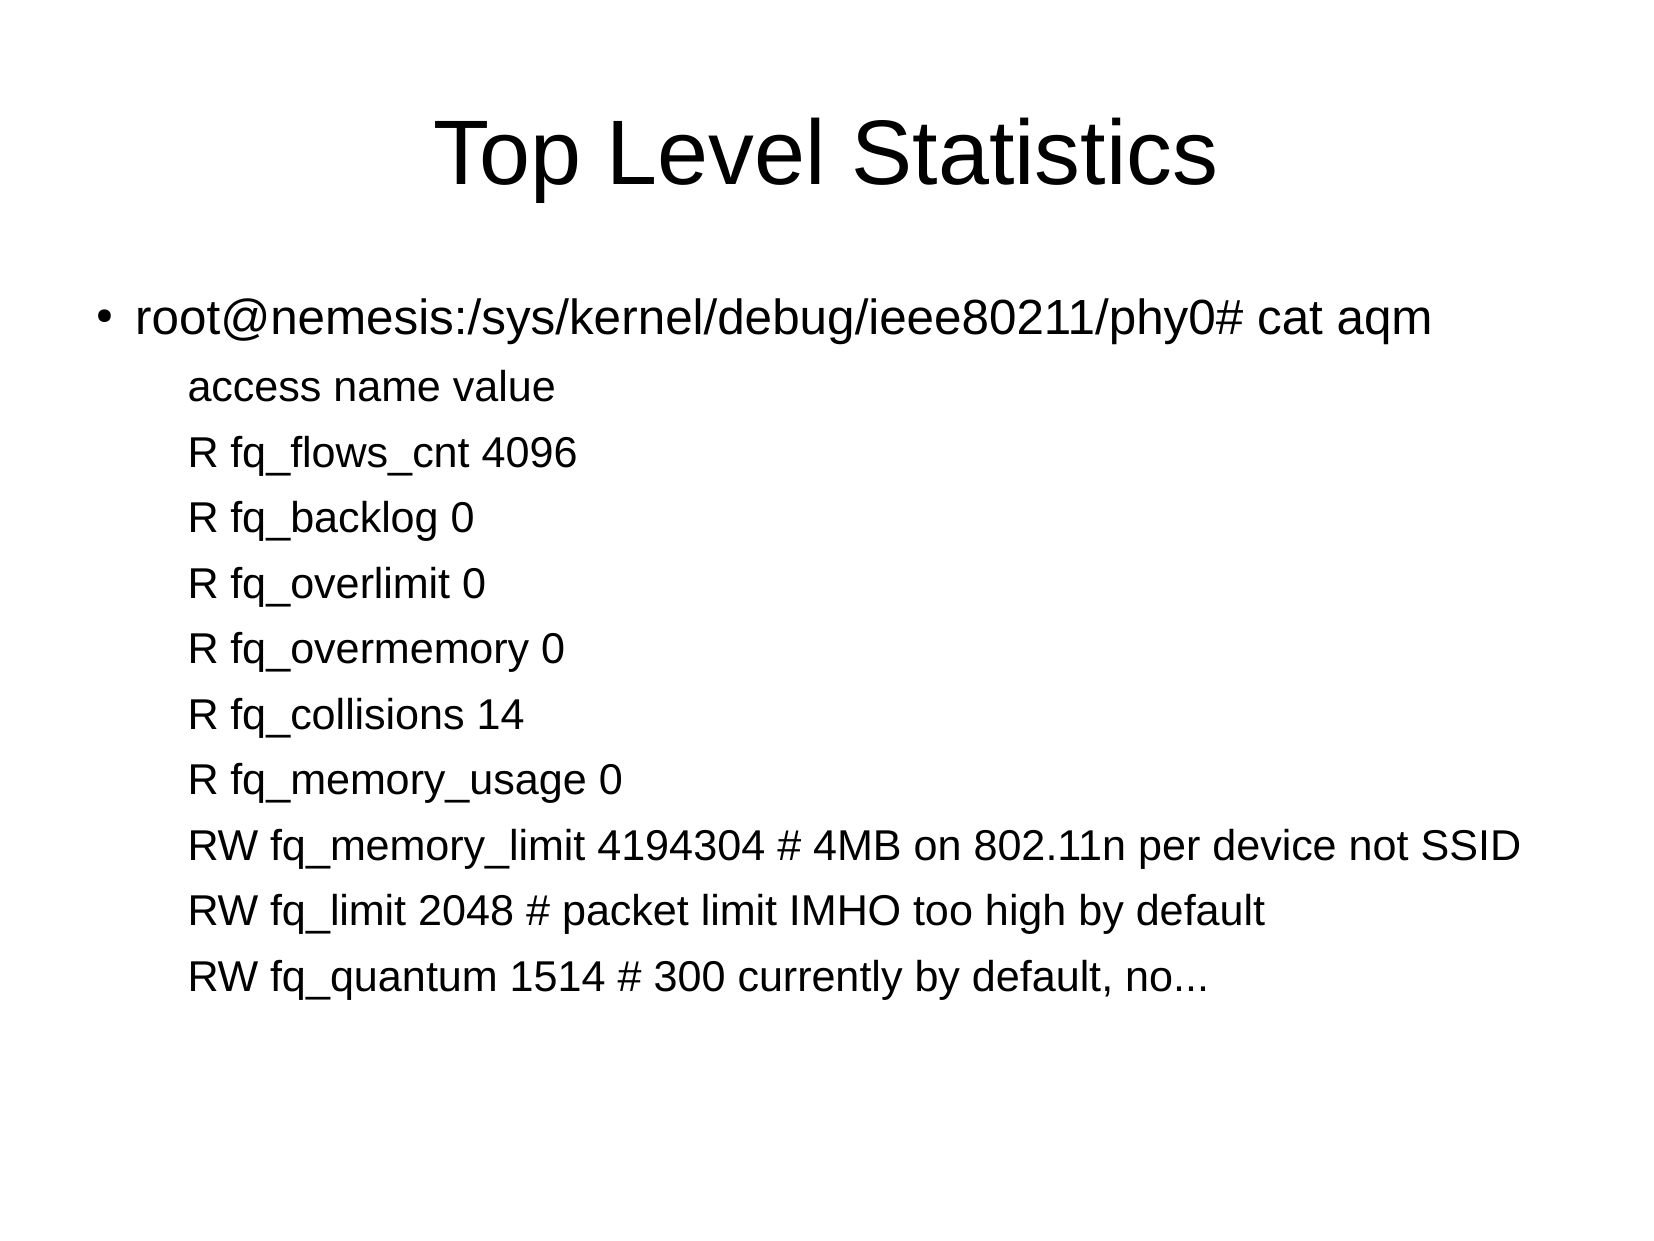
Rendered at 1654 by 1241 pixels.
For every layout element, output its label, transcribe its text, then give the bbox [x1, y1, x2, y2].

title Top Level Statistics [82, 49, 1571, 257]
list root@nemesis:/sys/kernel/debug/ieee80211/phy0# cat aqm access name value R fq_flows_cnt 4096 R fq_backlog 0 R fq_overlimit 0 R fq_overmemory 0 R fq_collisions 14 R fq_memory_usage 0 RW fq_memory_limit 4194304 # 4MB on 802.11n per device not SSID RW fq_limit 2048 # packet limit IMHO too high by default RW fq_quantum 1514 # 300 currently by default, no... [82, 290, 1571, 1010]
